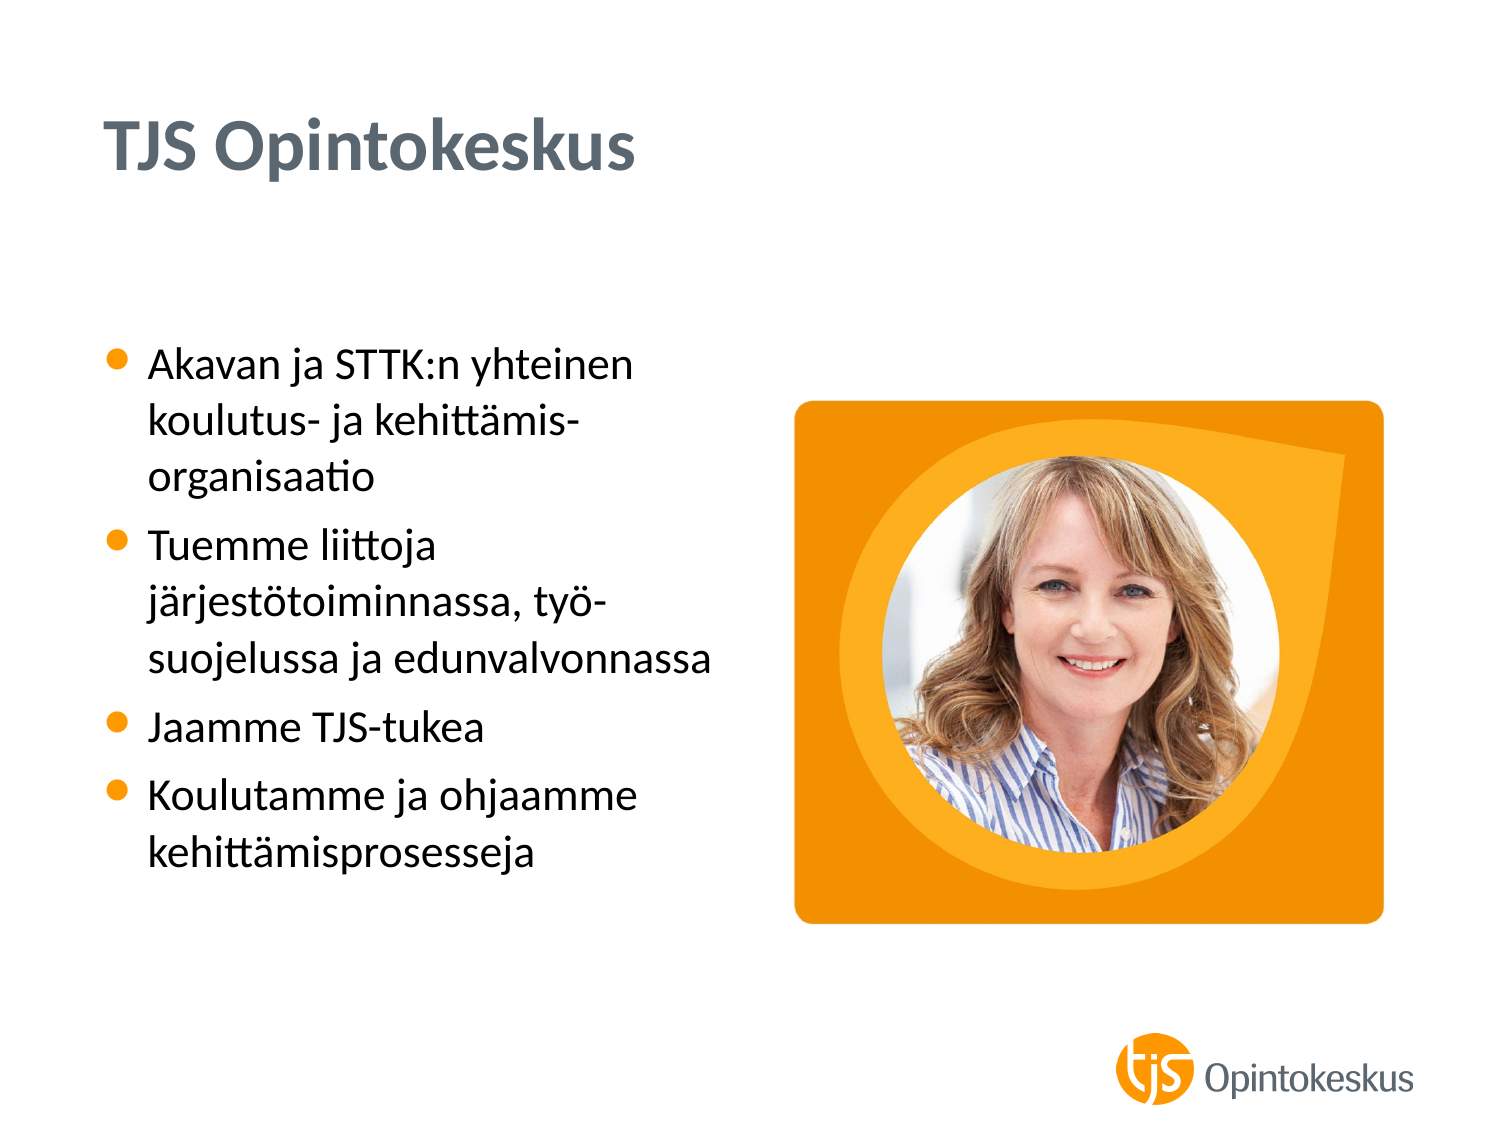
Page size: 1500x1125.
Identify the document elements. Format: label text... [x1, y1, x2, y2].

picture [770, 379, 1403, 949]
picture [1116, 1033, 1413, 1105]
title TJS Opintokeskus [88, 88, 1412, 266]
list Akavan ja STTK:n yhteinen koulutus- ja kehittämis-organisaatio Tuemme liittoja järjestötoiminnassa, työ-suojelussa ja edunvalvonnassa Jaamme TJS-tukea Koulutamme ja ohjaamme kehittämisprosesseja [88, 324, 739, 1004]
